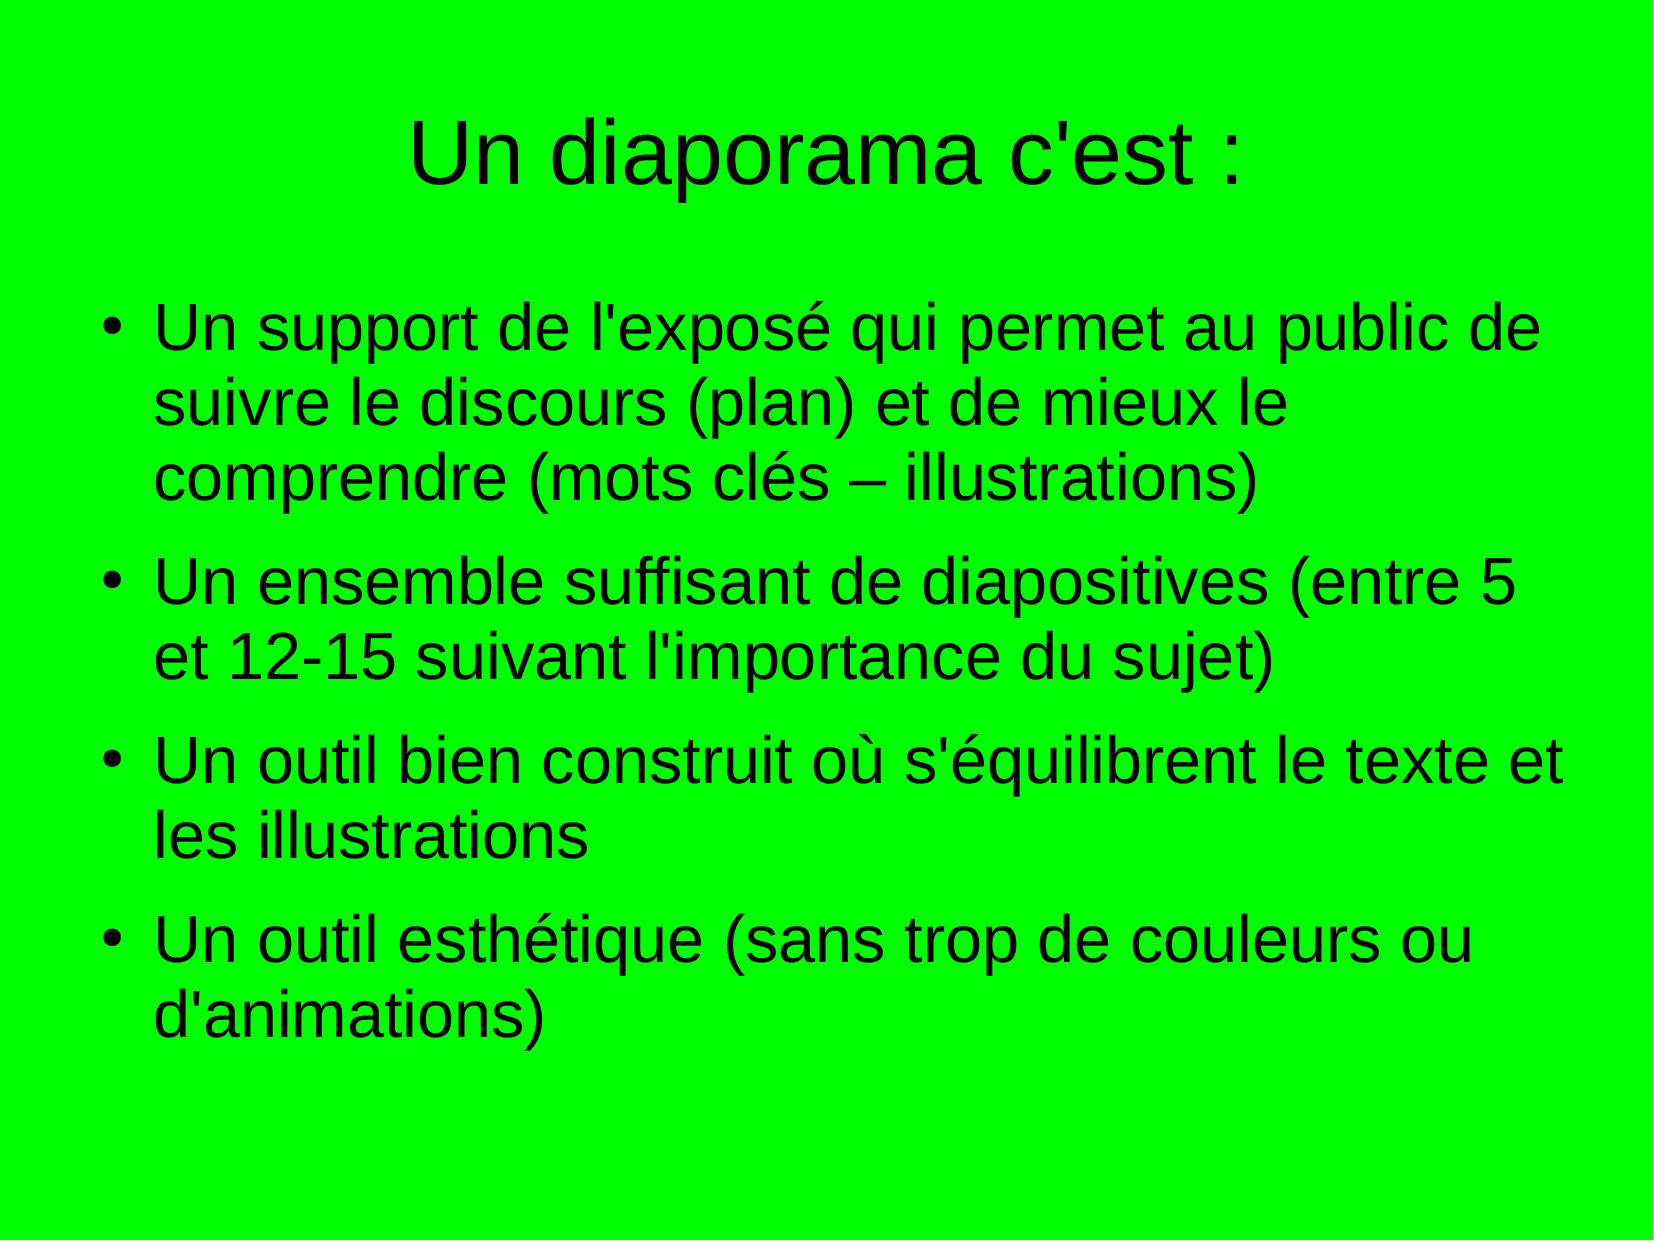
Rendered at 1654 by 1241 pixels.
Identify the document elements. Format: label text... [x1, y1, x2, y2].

title Un diaporama c'est : [82, 49, 1571, 257]
list Un support de l'exposé qui permet au public de suivre le discours (plan) et de mieux le comprendre (mots clés – illustrations) Un ensemble suffisant de diapositives (entre 5 et 12-15 suivant l'importance du sujet) Un outil bien construit où s'équilibrent le texte et les illustrations Un outil esthétique (sans trop de couleurs ou d'animations) [82, 290, 1571, 1109]
